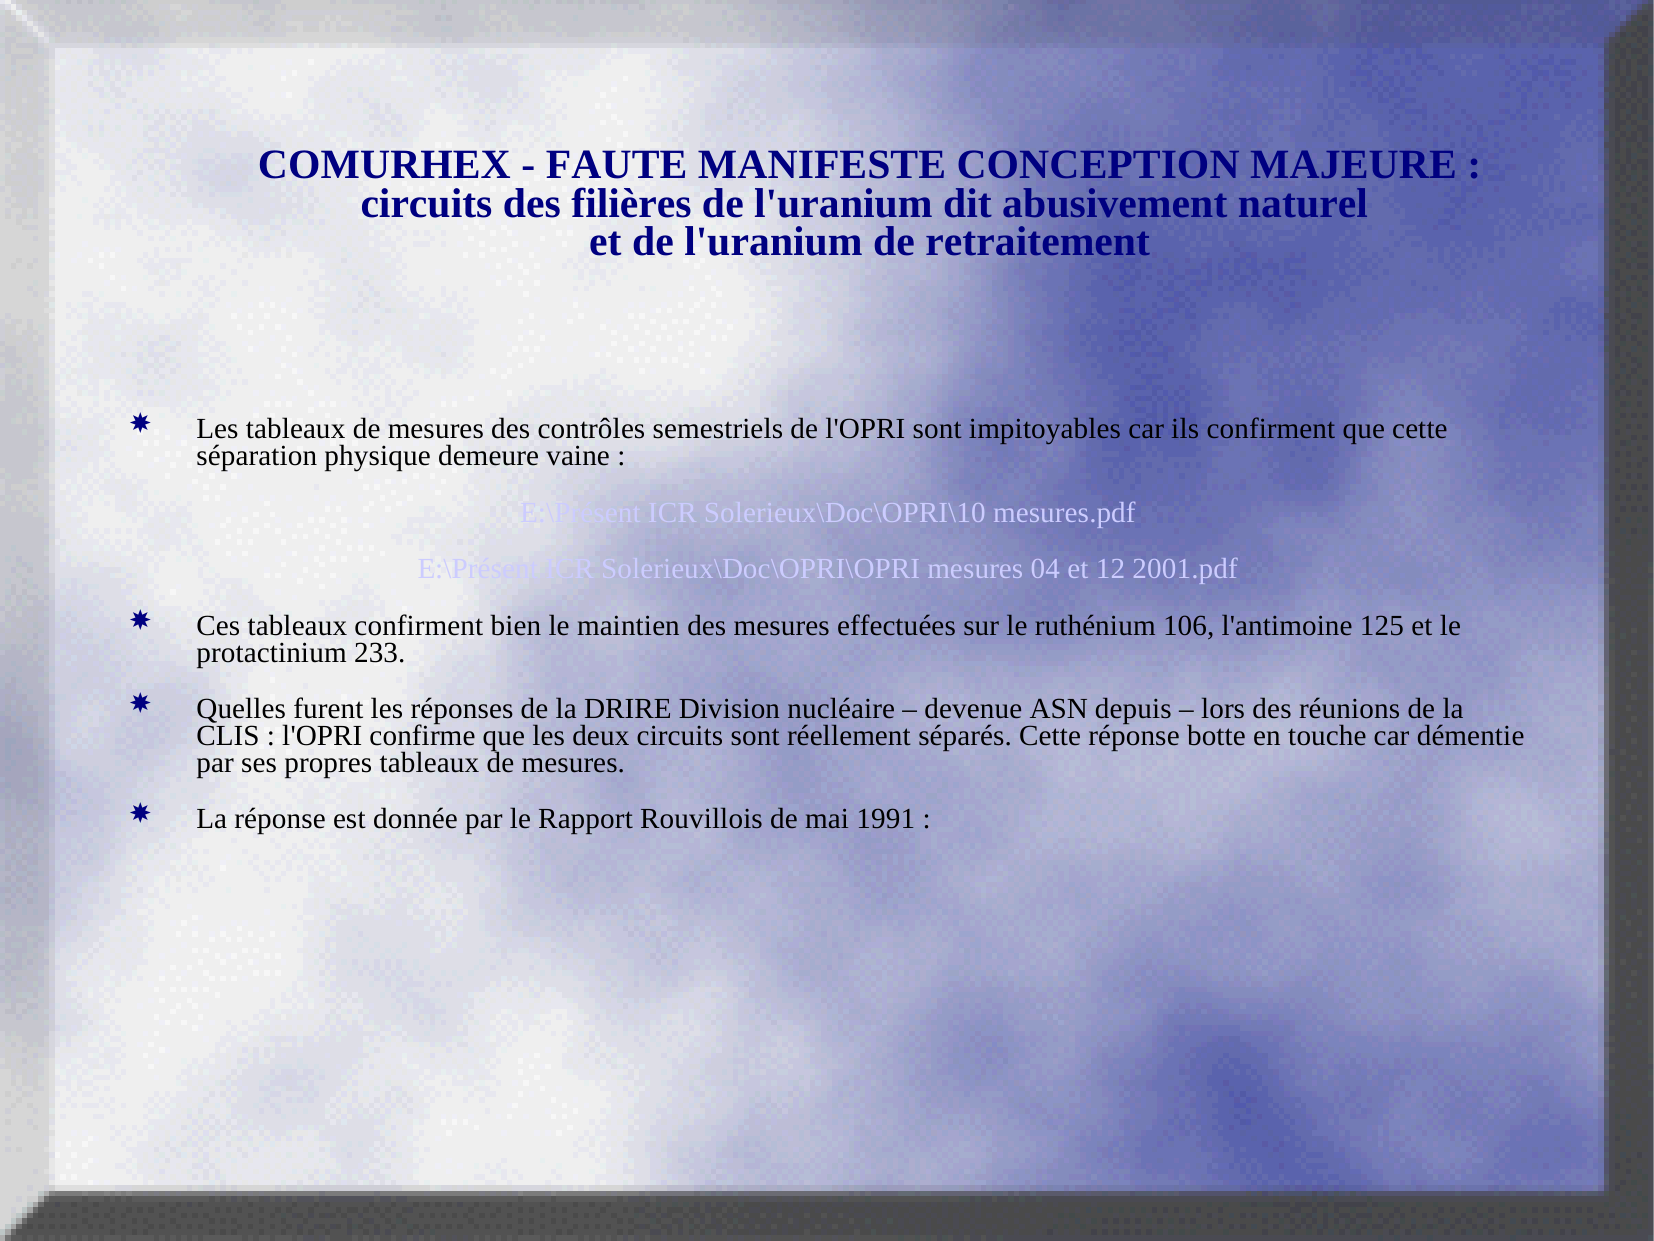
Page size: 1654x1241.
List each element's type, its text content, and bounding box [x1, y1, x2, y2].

title COMURHEX - FAUTE MANIFESTE CONCEPTION MAJEURE : circuits des filières de l'uranium dit abusivement naturel et de l'uranium de retraitement [201, 105, 1539, 306]
picture [0, 0, 1654, 1241]
list Les tableaux de mesures des contrôles semestriels de l'OPRI sont impitoyables car ils confirment que cette séparation physique demeure vaine : E:\Présent ICR Solerieux\Doc\OPRI\10 mesures.pdf E:\Présent ICR Solerieux\Doc\OPRI\OPRI mesures 04 et 12 2001.pdf Ces tableaux confirment bien le maintien des mesures effectuées sur le ruthénium 106, l'antimoine 125 et le protactinium 233. Quelles furent les réponses de la DRIRE Division nucléaire – devenue ASN depuis – lors des réunions de la CLIS : l'OPRI confirme que les deux circuits sont réellement séparés. Cette réponse botte en touche car démentie par ses propres tableaux de mesures. La réponse est donnée par le Rapport Rouvillois de mai 1991 : [121, 417, 1530, 1104]
